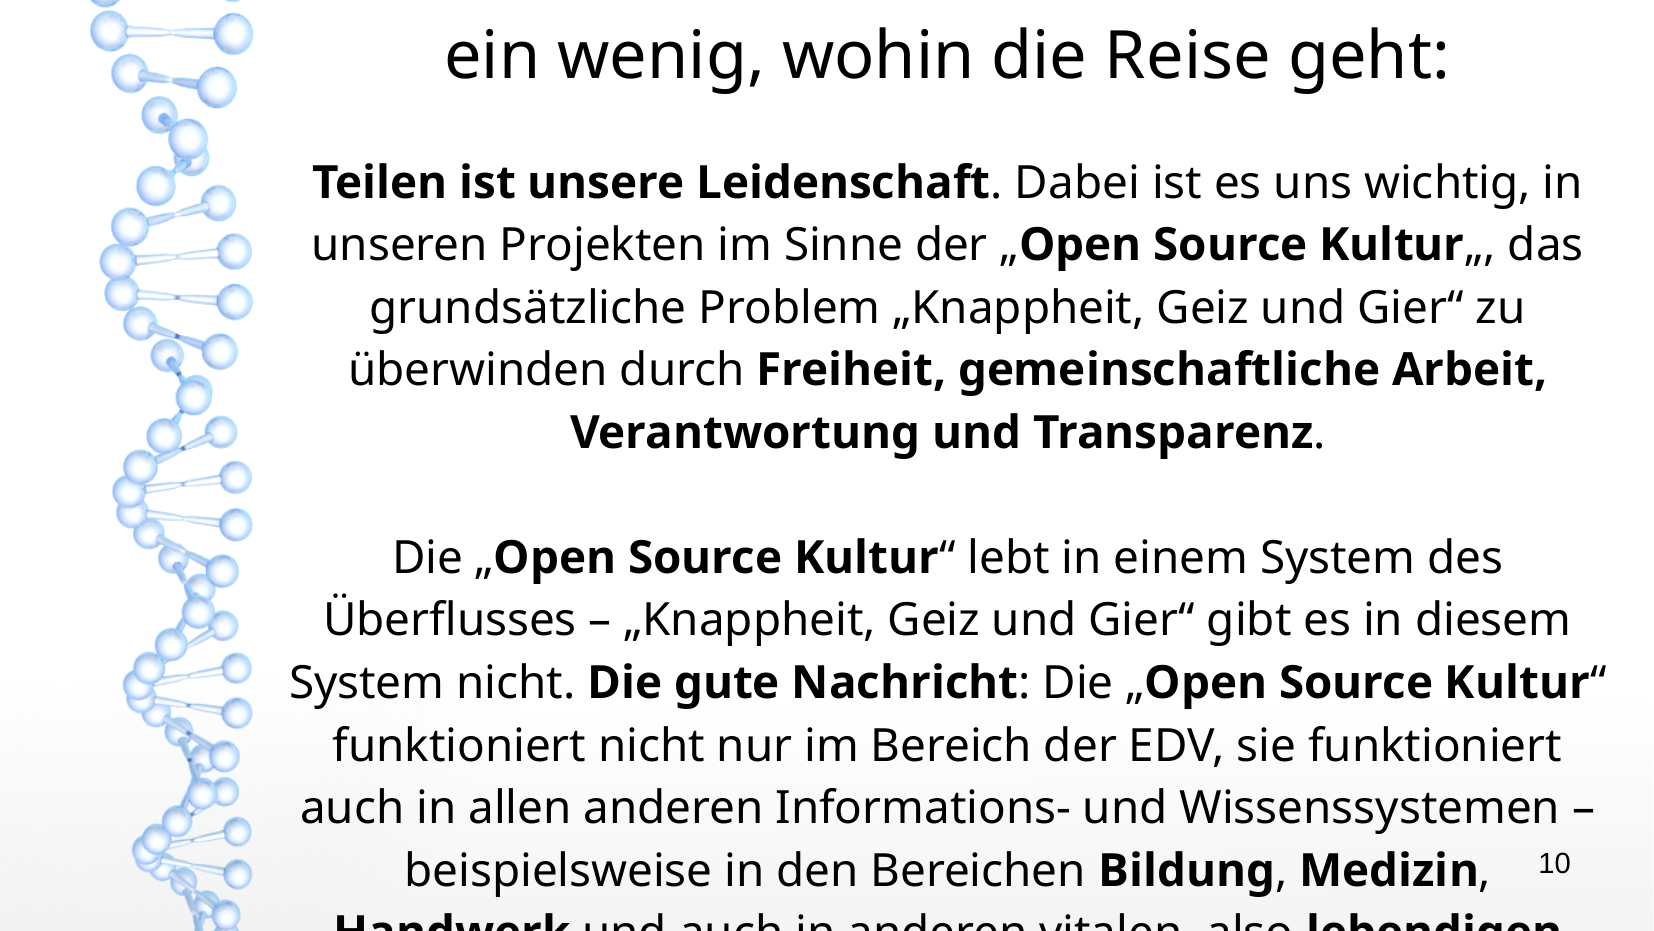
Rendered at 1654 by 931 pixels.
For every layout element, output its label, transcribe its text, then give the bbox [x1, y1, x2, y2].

picture [0, 0, 1654, 931]
picture [980, 926, 992, 931]
picture [1163, 926, 1174, 931]
picture [1273, 926, 1285, 931]
subtitle Die Seite imPULSzentrum.eu beschreibt ein wenig, wohin die Reise geht: Teilen ist unsere Leidenschaft. Dabei ist es uns wichtig, in unseren Projekten im Sinne der „Open Source Kultur„, das grundsätzliche Problem „Knappheit, Geiz und Gier“ zu überwinden durch Freiheit, gemeinschaftliche Arbeit, Verantwortung und Transparenz. Die „Open Source Kultur“ lebt in einem System des Überflusses – „Knappheit, Geiz und Gier“ gibt es in diesem System nicht. Die gute Nachricht: Die „Open Source Kultur“ funktioniert nicht nur im Bereich der EDV, sie funktioniert auch in allen anderen Informations- und Wissenssystemen – beispielsweise in den Bereichen Bildung, Medizin, Handwerk und auch in anderen vitalen, also lebendigen Ökosystemen. [283, 35, 1613, 906]
picture [882, 926, 893, 931]
picture [936, 926, 948, 931]
picture [909, 926, 921, 931]
picture [1008, 926, 1019, 931]
picture [816, 926, 827, 931]
picture [1135, 926, 1147, 931]
picture [764, 926, 775, 931]
picture [646, 926, 658, 931]
picture [619, 926, 630, 931]
